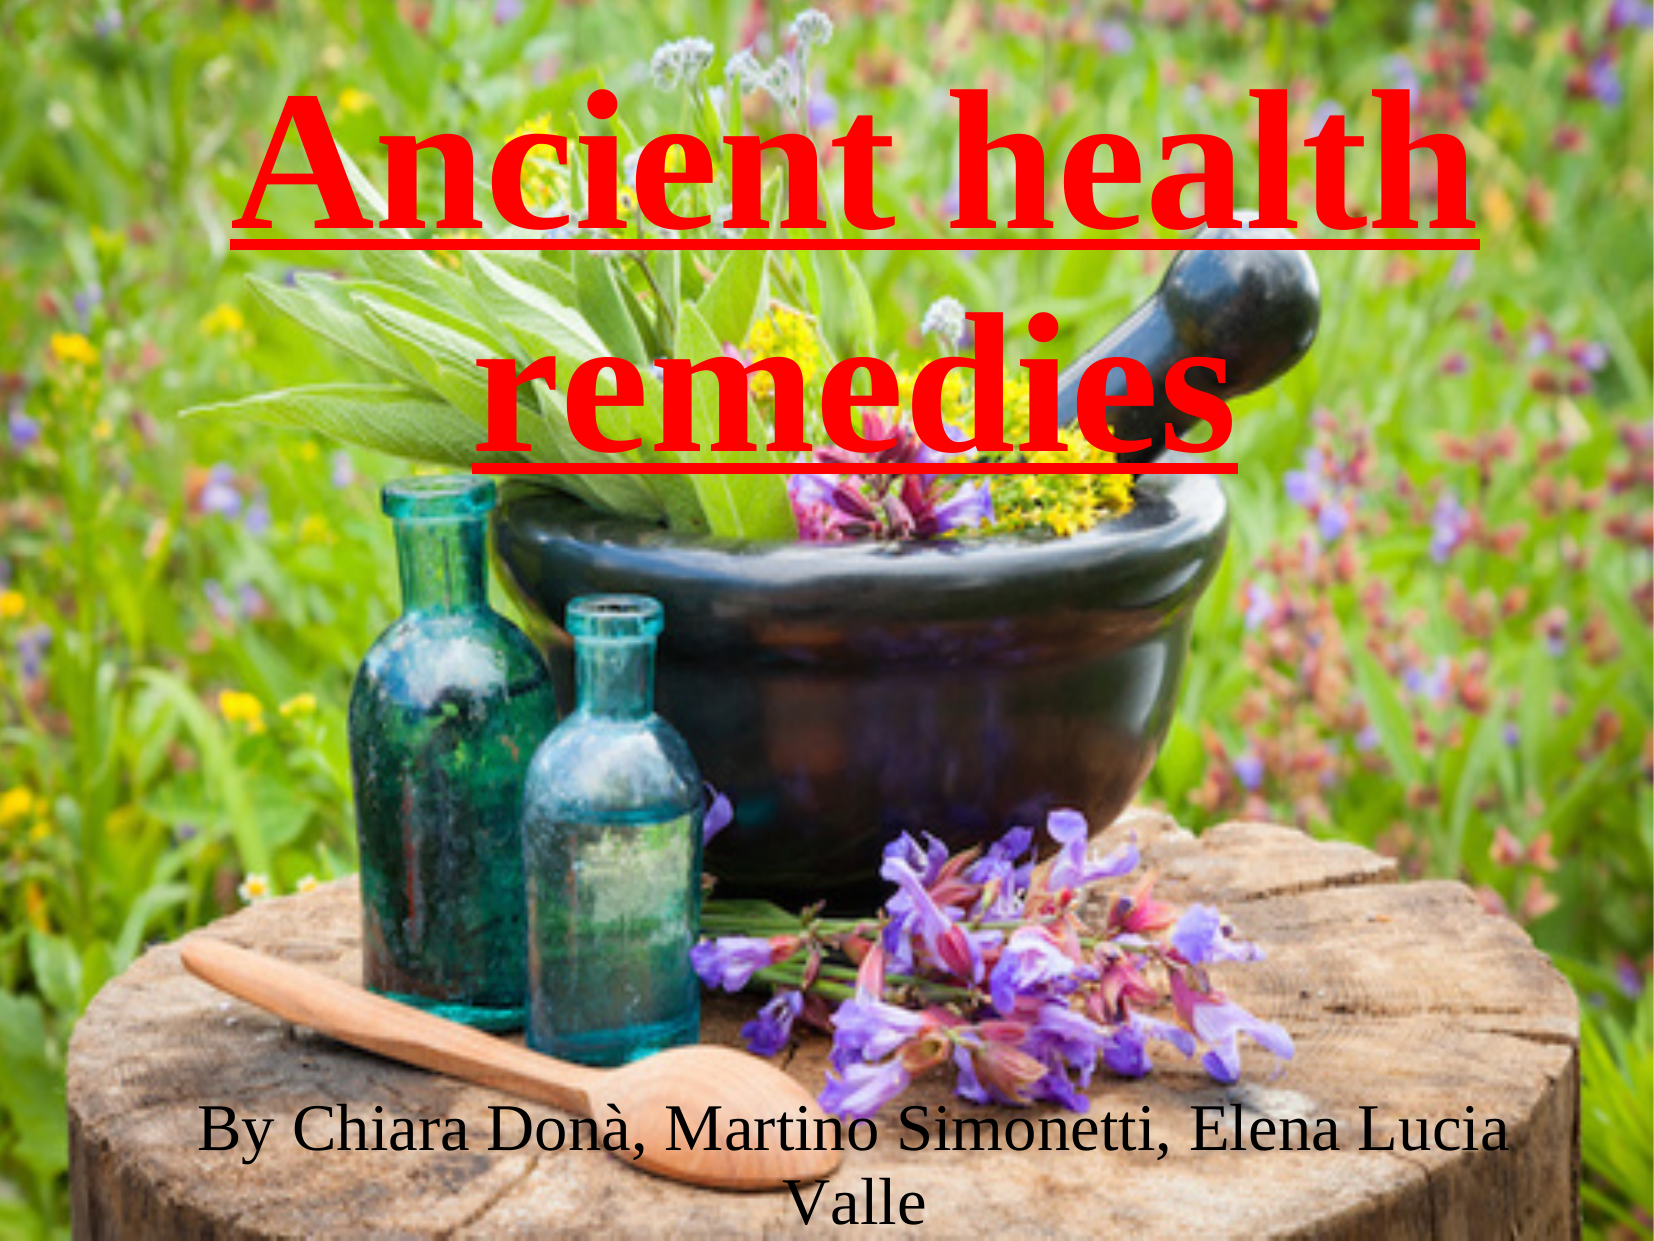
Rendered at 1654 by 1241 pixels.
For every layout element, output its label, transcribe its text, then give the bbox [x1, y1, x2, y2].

picture [0, 0, 1654, 1241]
subtitle Ancient health remedies By Chiara Donà, Martino Simonetti, Elena Lucia Valle [82, 49, 1571, 1241]
